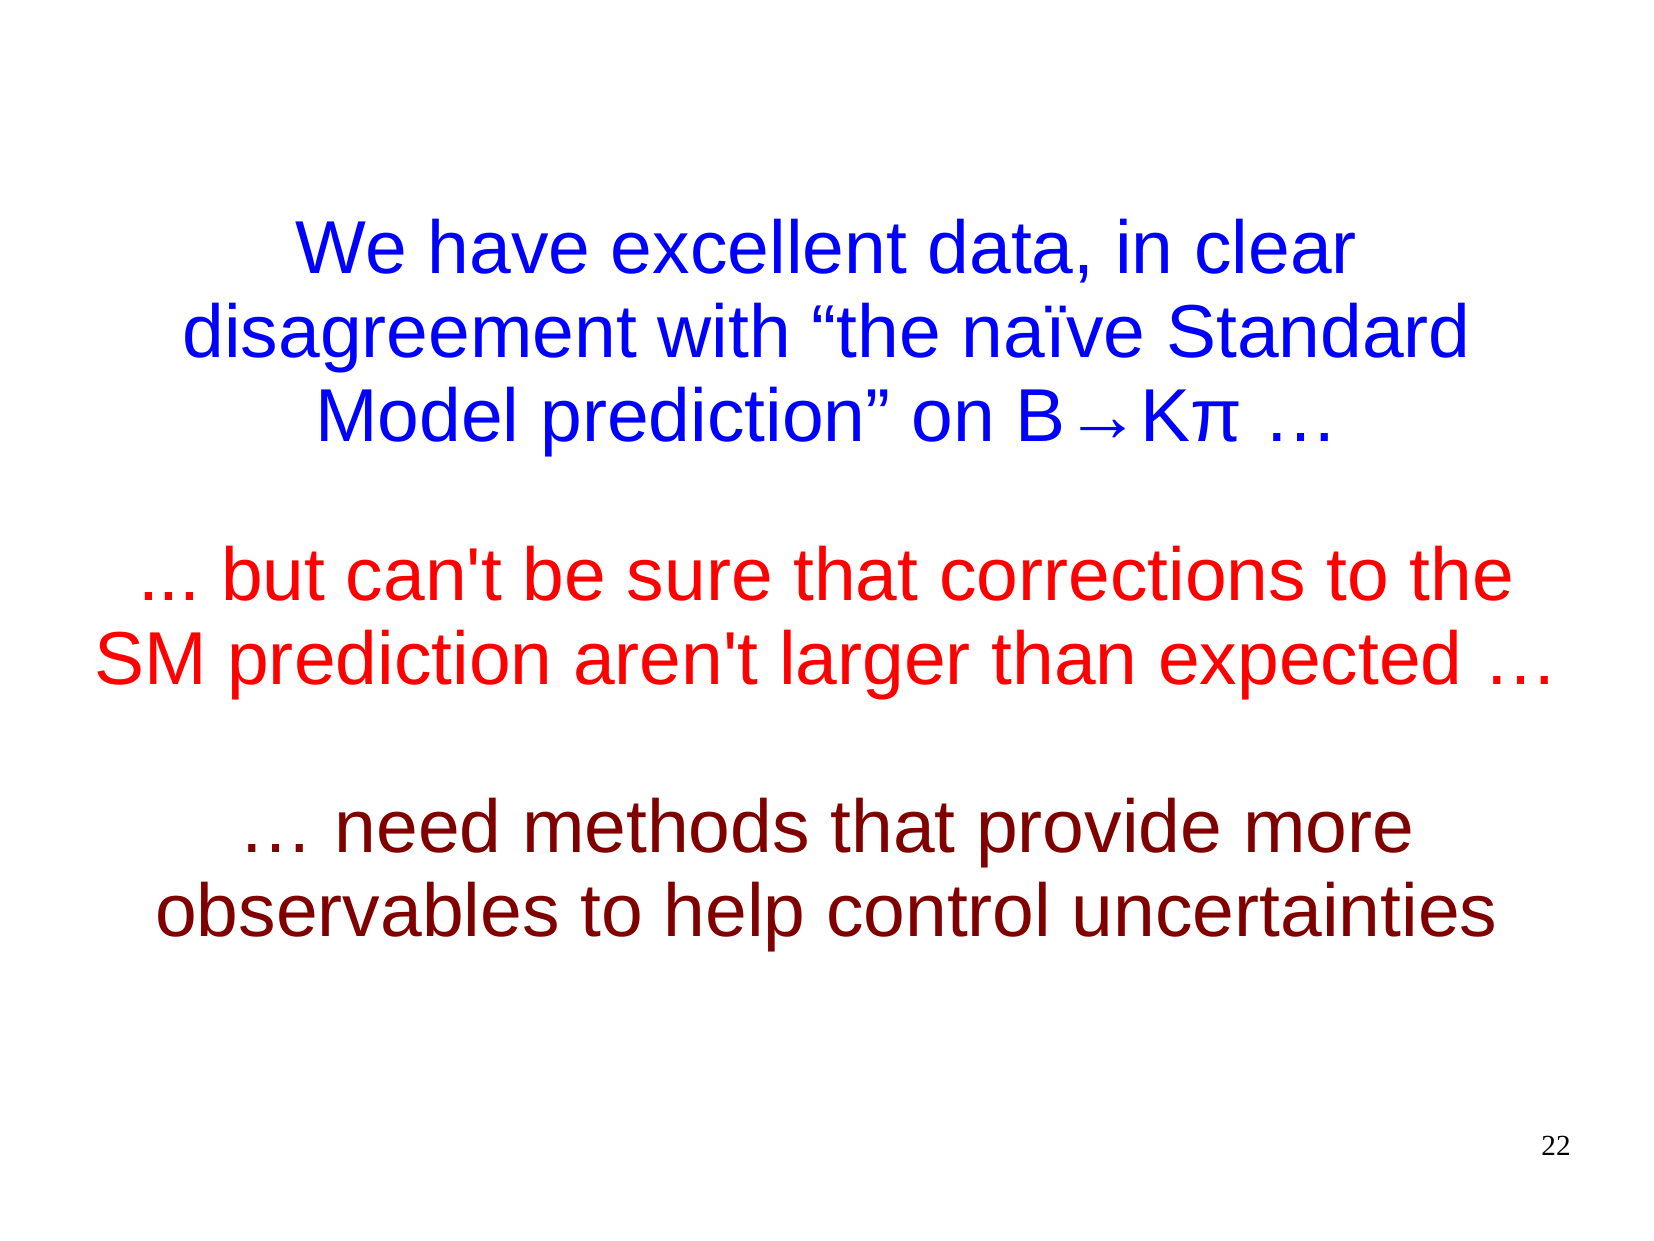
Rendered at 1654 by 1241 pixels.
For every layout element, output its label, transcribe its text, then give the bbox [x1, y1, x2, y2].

subtitle We have excellent data, in clear disagreement with “the naïve Standard Model prediction” on B→Kπ … ... but can't be sure that corrections to the SM prediction aren't larger than expected … … need methods that provide more observables to help control uncertainties [82, 56, 1571, 1102]
